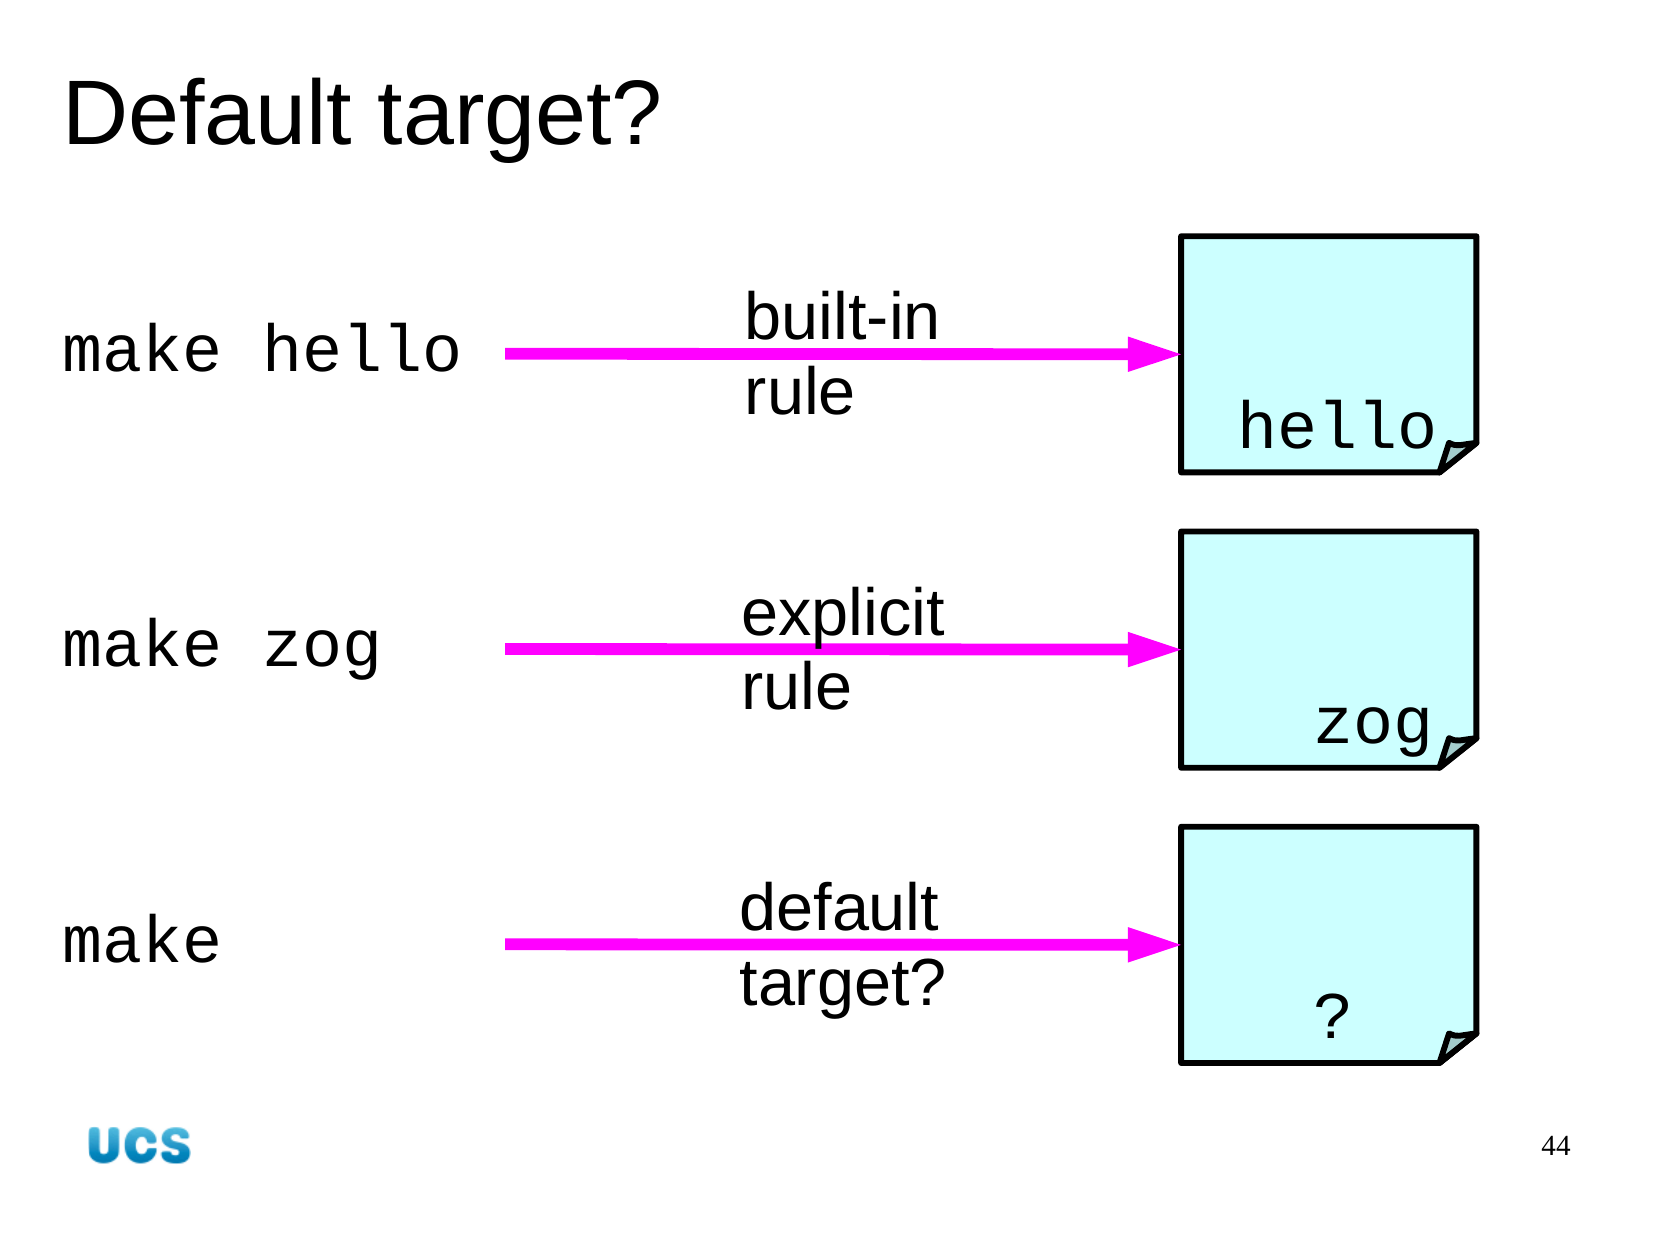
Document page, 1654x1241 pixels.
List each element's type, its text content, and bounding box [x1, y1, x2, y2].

text_box make [59, 903, 506, 986]
text_box make hello [59, 312, 506, 395]
text_box make zog [59, 608, 506, 690]
text_box [1181, 826, 1477, 1063]
text_box [1181, 531, 1477, 768]
picture [88, 1126, 191, 1165]
text_box zog [1311, 685, 1438, 767]
text_box [1181, 236, 1477, 473]
text_box ? [1311, 980, 1358, 1062]
text_box Default target? [59, 59, 667, 168]
text_box hello [1234, 389, 1441, 472]
